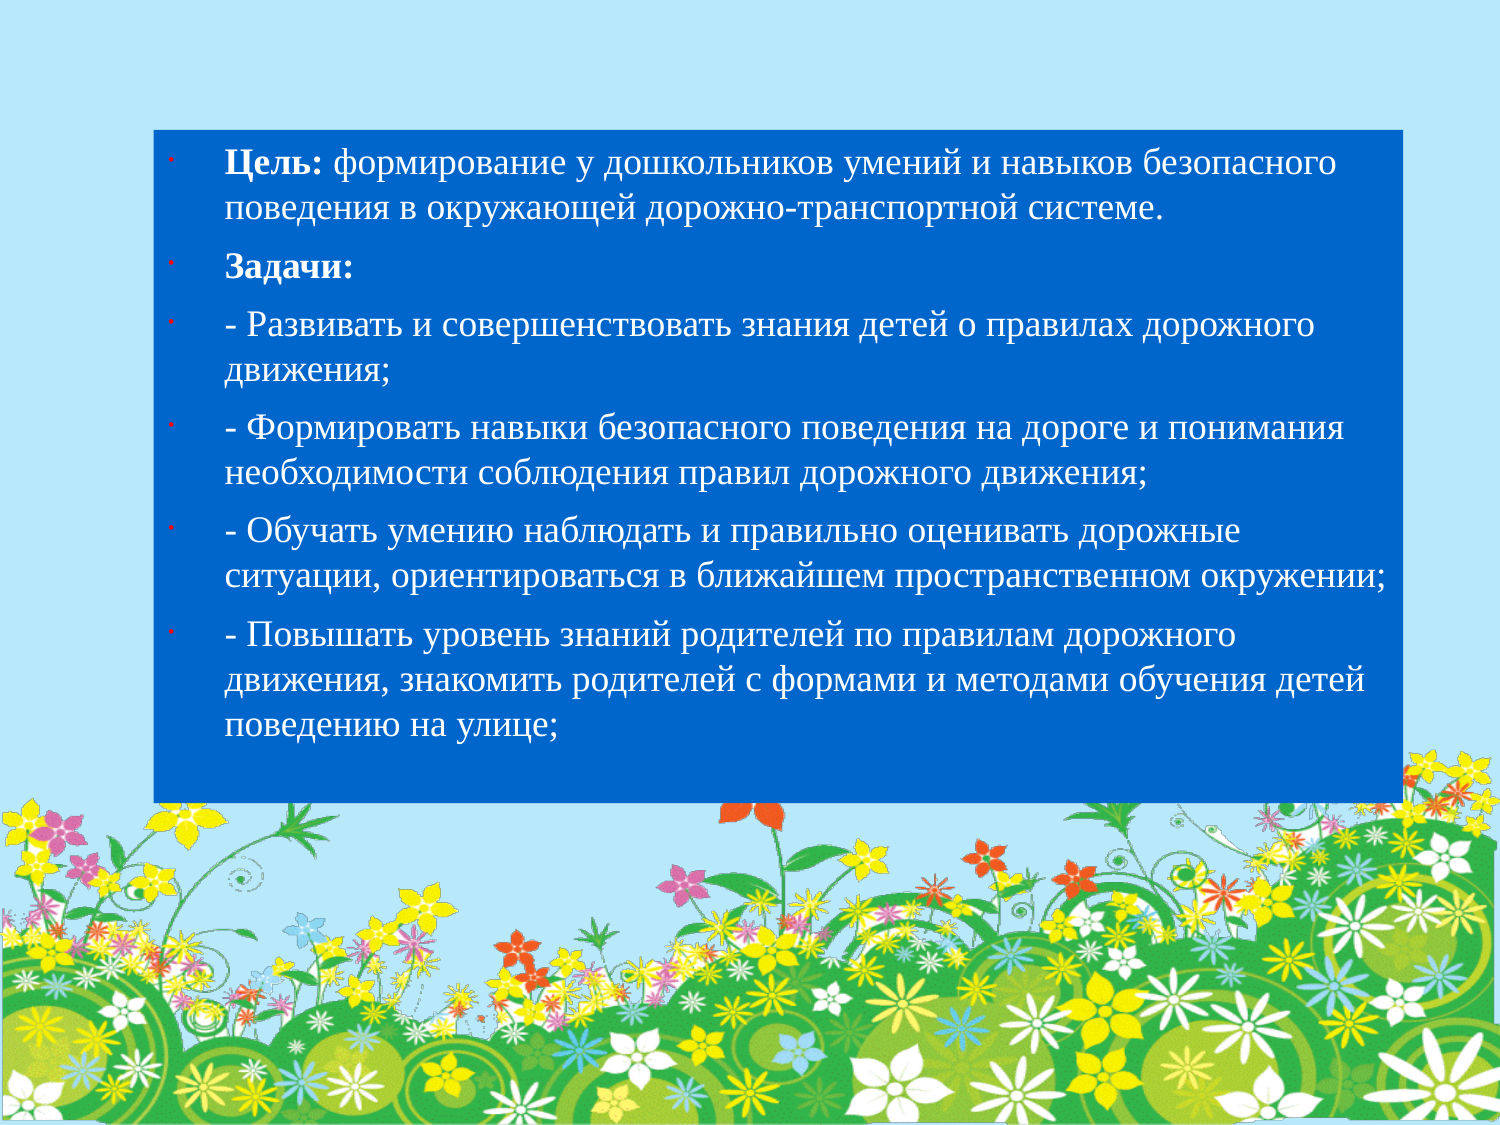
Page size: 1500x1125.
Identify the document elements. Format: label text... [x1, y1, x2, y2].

list Цель: формирование у дошкольников умений и навыков безопасного поведения в окружающей дорожно-транспортной системе. Задачи: - Развивать и совершенствовать знания детей о правилах дорожного движения; - Формировать навыки безопасного поведения на дороге и понимания необходимости соблюдения правил дорожного движения; - Обучать умению наблюдать и правильно оценивать дорожные ситуации, ориентироваться в ближайшем пространственном окружении; - Повышать уровень знаний родителей по правилам дорожного движения, знакомить родителей с формами и методами обучения детей поведению на улице; [153, 129, 1404, 804]
picture [0, 726, 1500, 1125]
